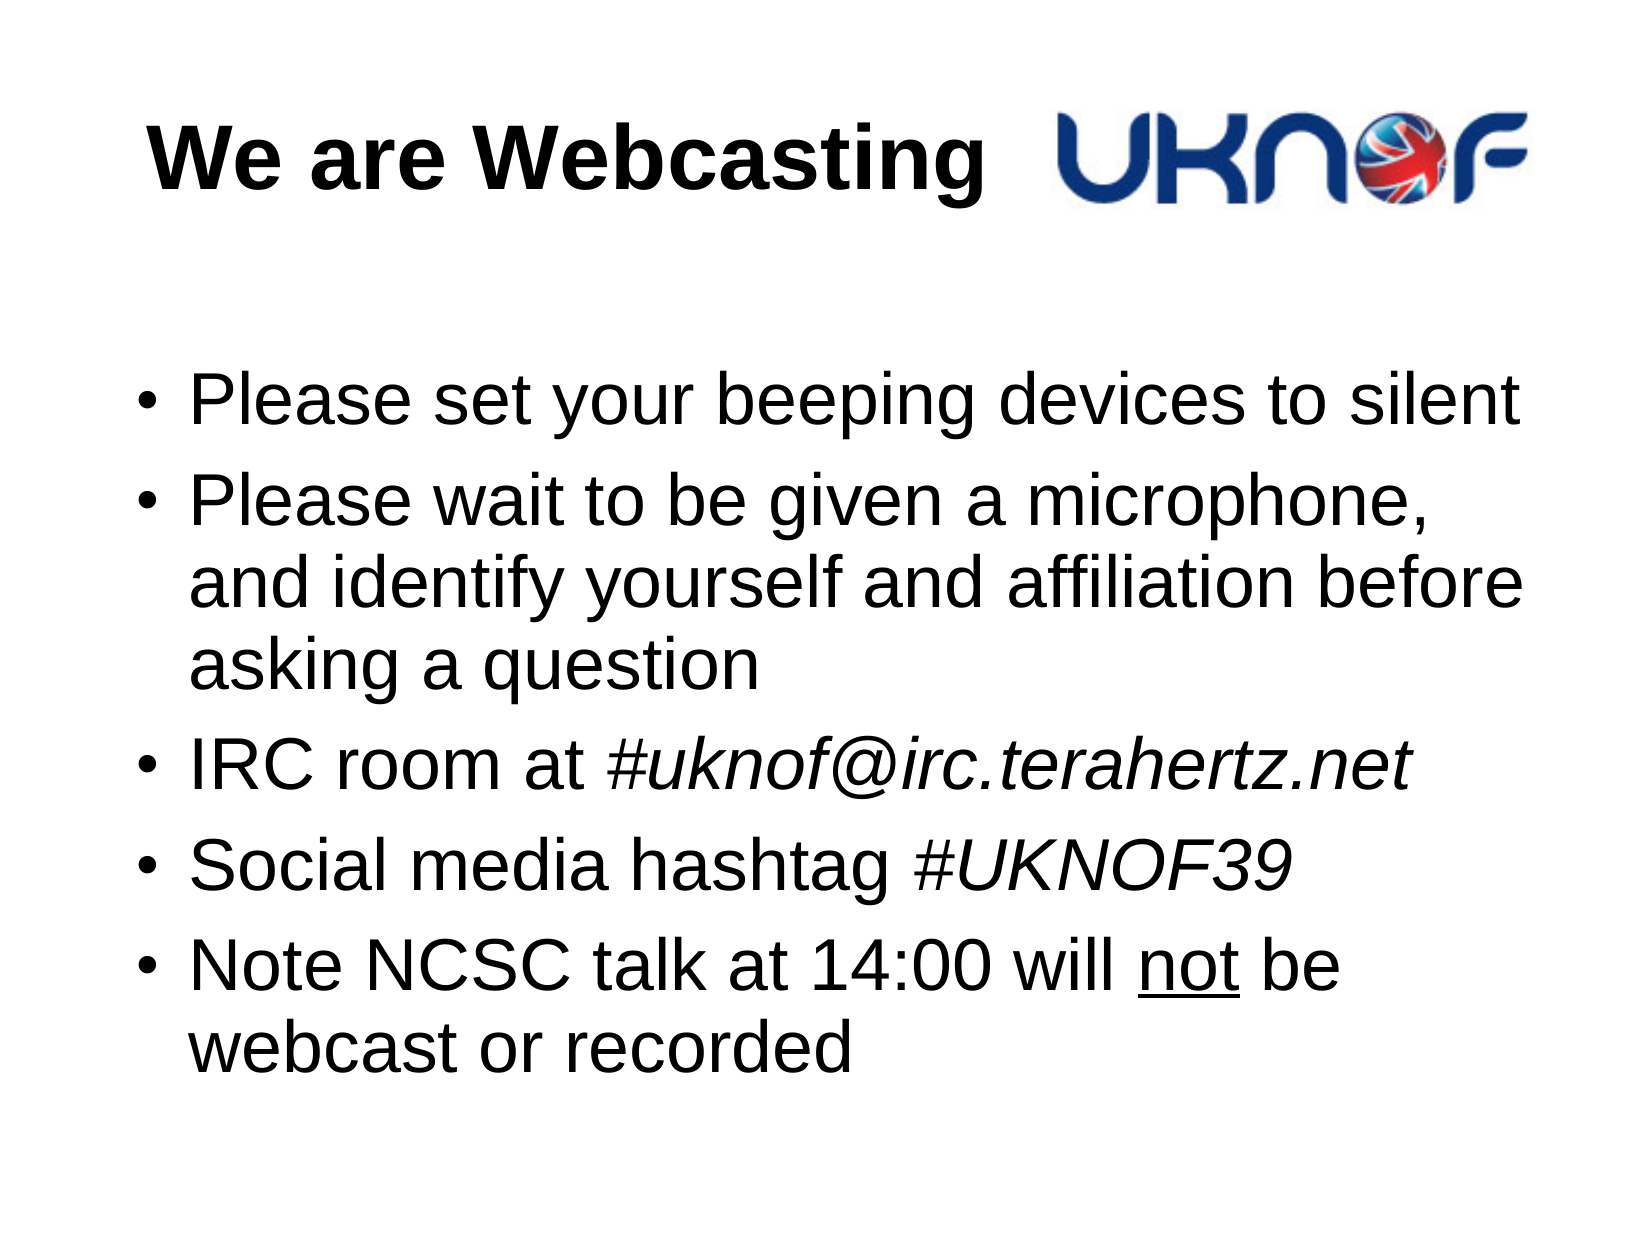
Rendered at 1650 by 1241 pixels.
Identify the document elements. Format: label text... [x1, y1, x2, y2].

title We are Webcasting [123, 37, 1013, 279]
picture [1050, 93, 1536, 225]
list Please set your beeping devices to silent Please wait to be given a microphone, and identify yourself and affiliation before asking a question IRC room at #uknof@irc.terahertz.net Social media hashtag #UKNOF39 Note NCSC talk at 14:00 will not be webcast or recorded [75, 358, 1576, 1172]
